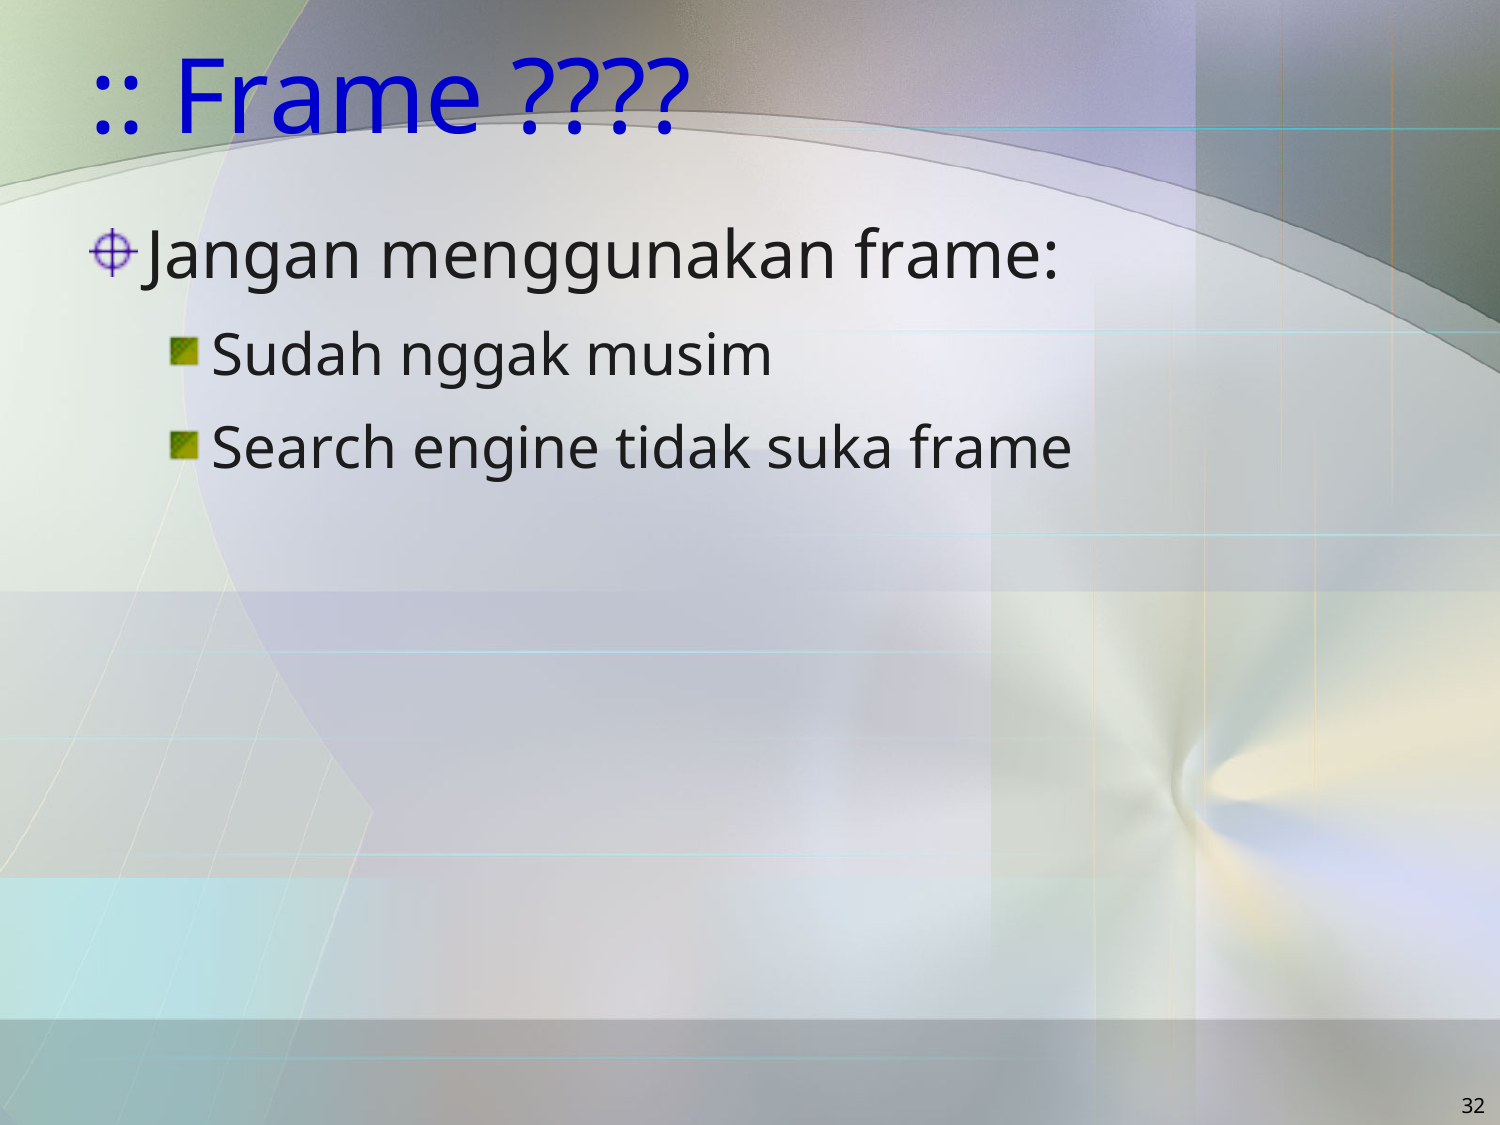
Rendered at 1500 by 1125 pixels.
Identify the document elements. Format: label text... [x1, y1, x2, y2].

list Jangan menggunakan frame: Sudah nggak musim Search engine tidak suka frame [75, 199, 1500, 1063]
picture [0, 0, 1500, 1125]
title :: Frame ???? [75, 12, 1500, 173]
